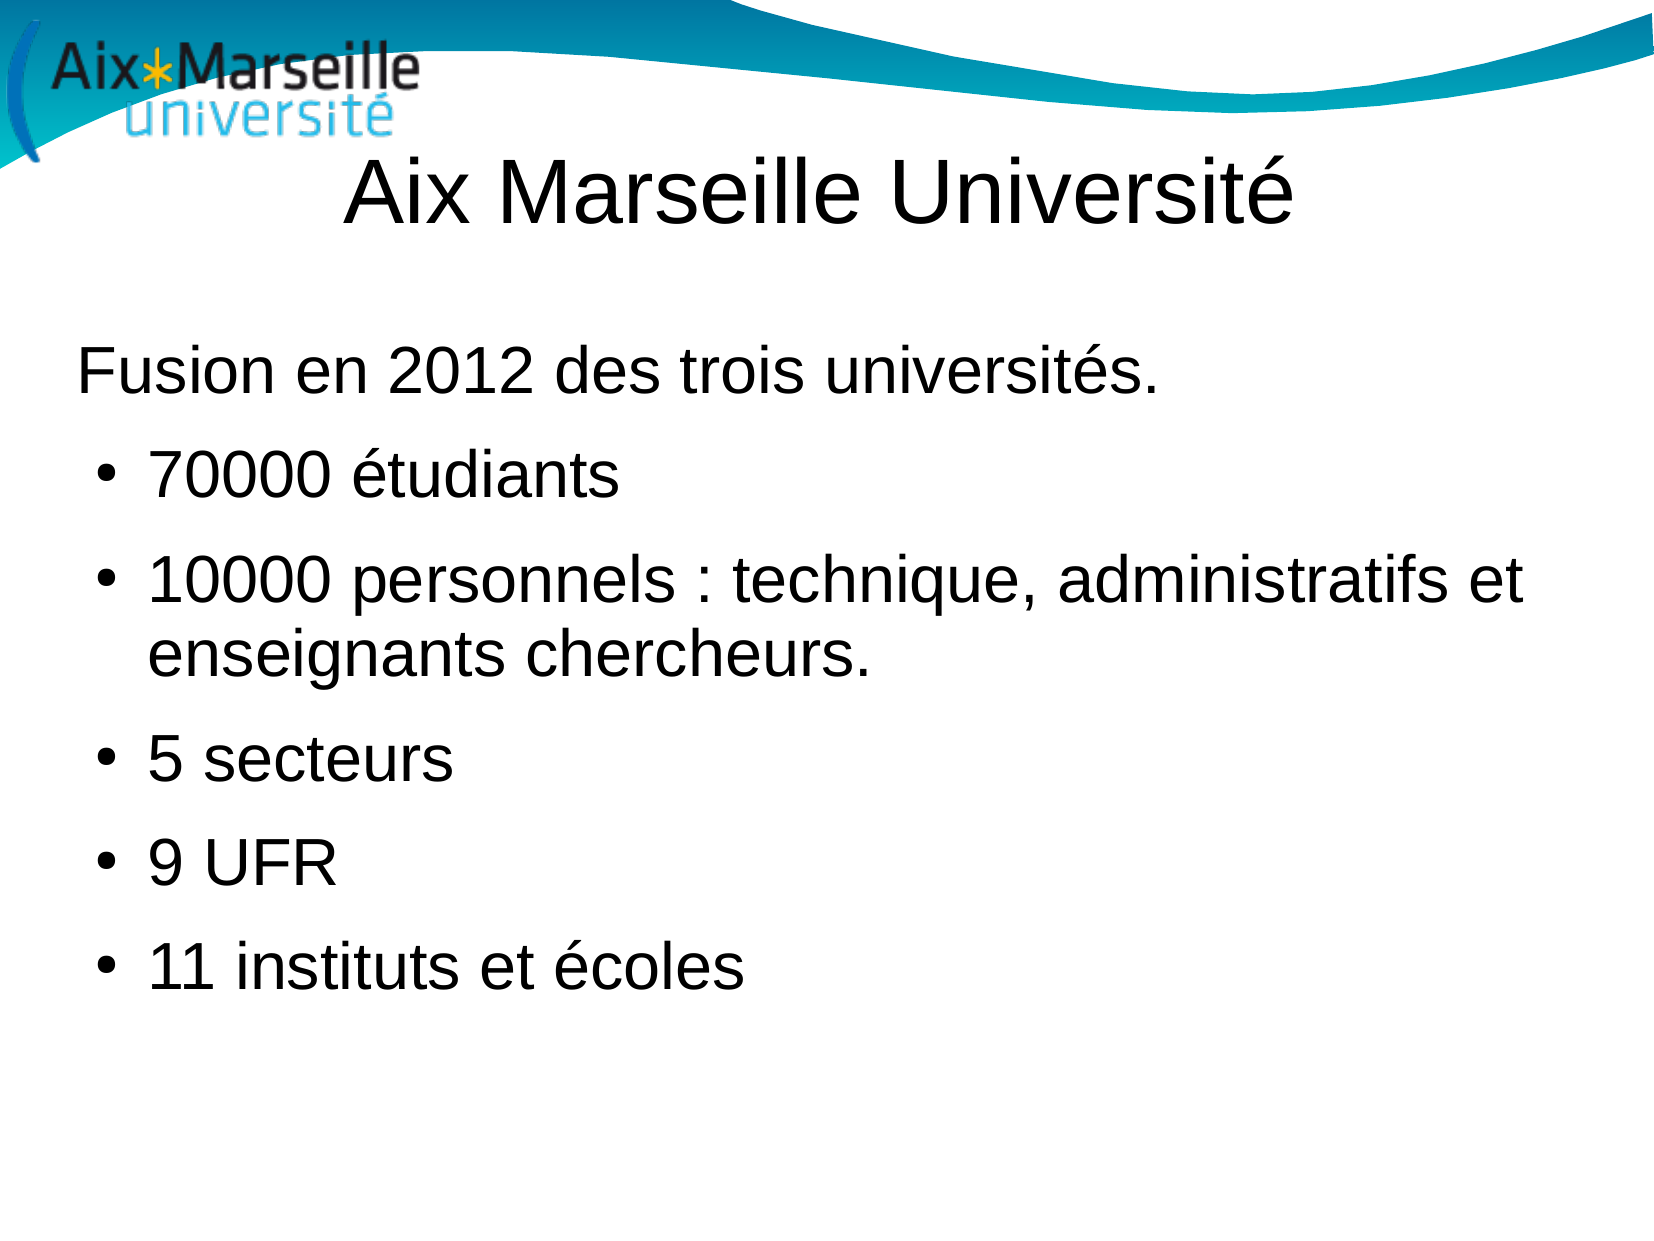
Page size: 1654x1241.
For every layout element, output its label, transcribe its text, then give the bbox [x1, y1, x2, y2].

title Aix Marseille Université [76, 88, 1565, 296]
list Fusion en 2012 des trois universités. 70000 étudiants 10000 personnels : technique, administratifs et enseignants chercheurs. 5 secteurs 9 UFR 11 instituts et écoles [76, 333, 1565, 1152]
picture [0, 20, 431, 167]
